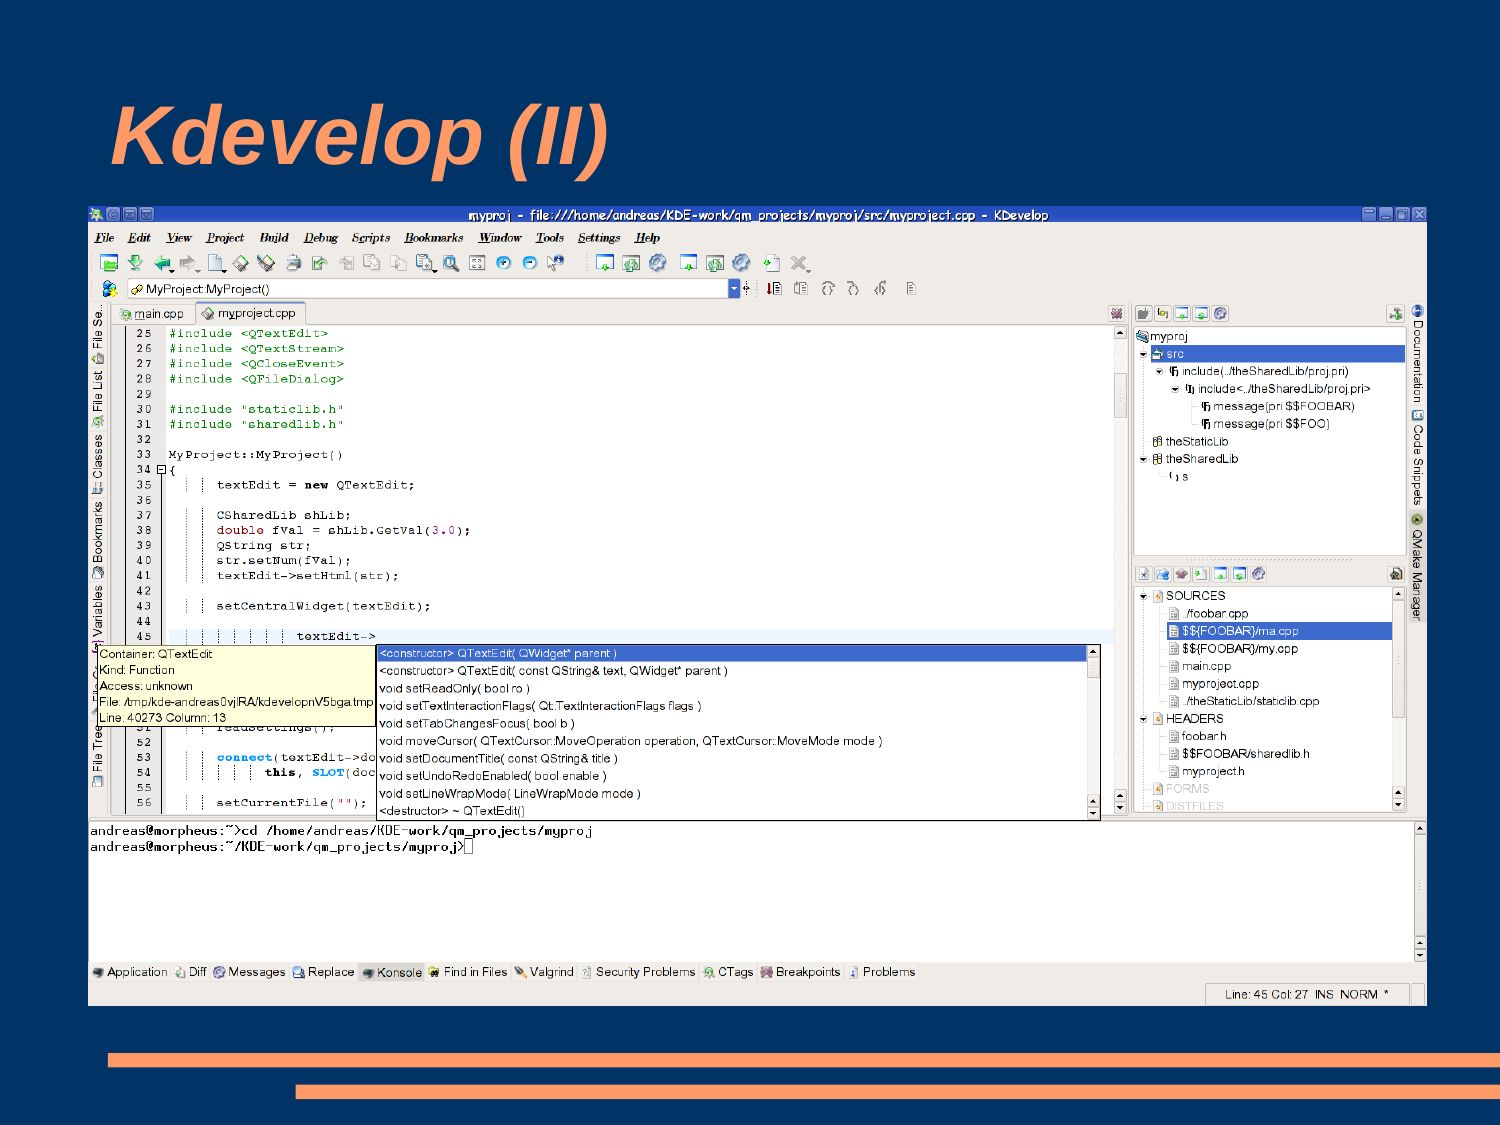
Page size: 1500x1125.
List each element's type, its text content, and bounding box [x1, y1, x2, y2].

picture [88, 206, 1427, 1007]
title Kdevelop (II) [110, 49, 1392, 206]
